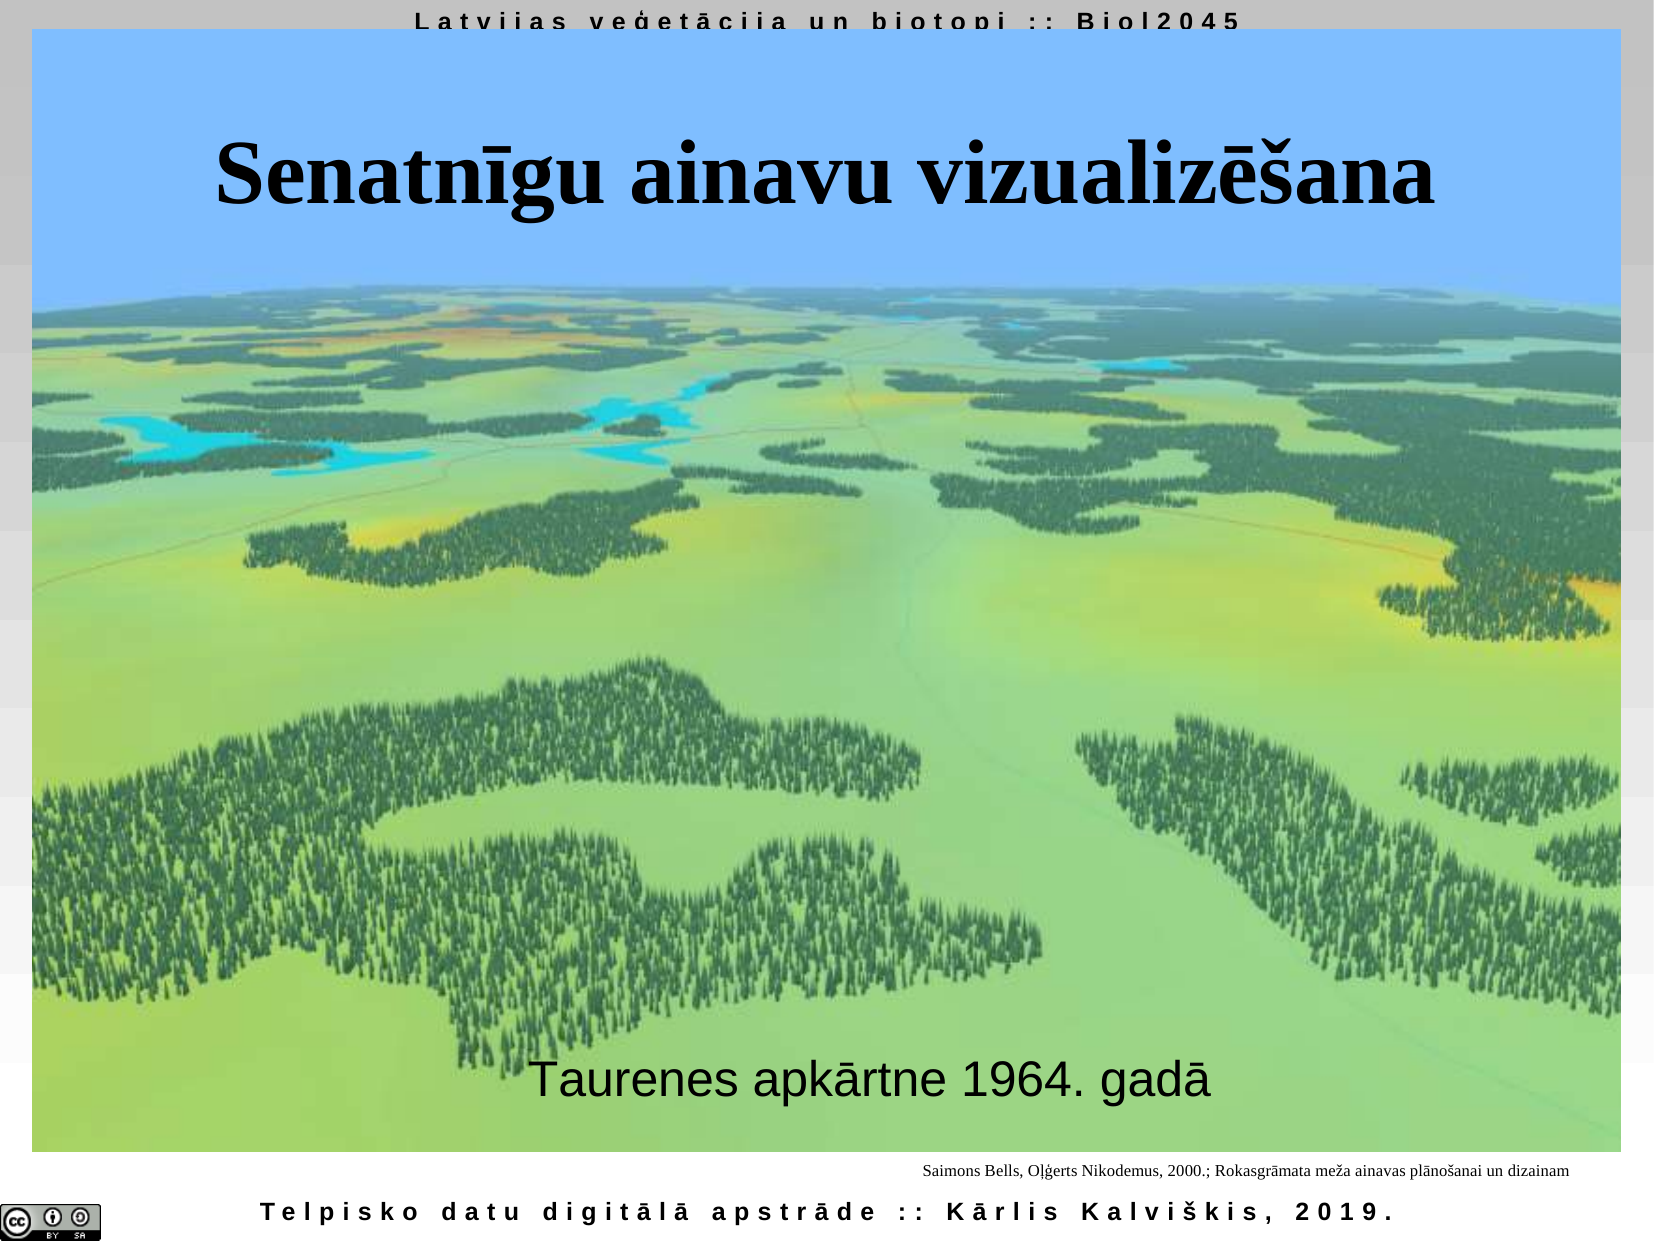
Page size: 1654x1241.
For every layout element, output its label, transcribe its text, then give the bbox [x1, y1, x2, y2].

text_box Saimons Bells, Oļģerts Nikodemus, 2000.; Rokasgrāmata meža ainavas plānošanai un dizainam [922, 1161, 1572, 1180]
title Senatnīgu ainavu vizualizēšana [29, 49, 1625, 296]
text_box Taurenes apkārtne 1964. gadā [527, 1051, 1212, 1108]
picture [0, 0, 1654, 1241]
